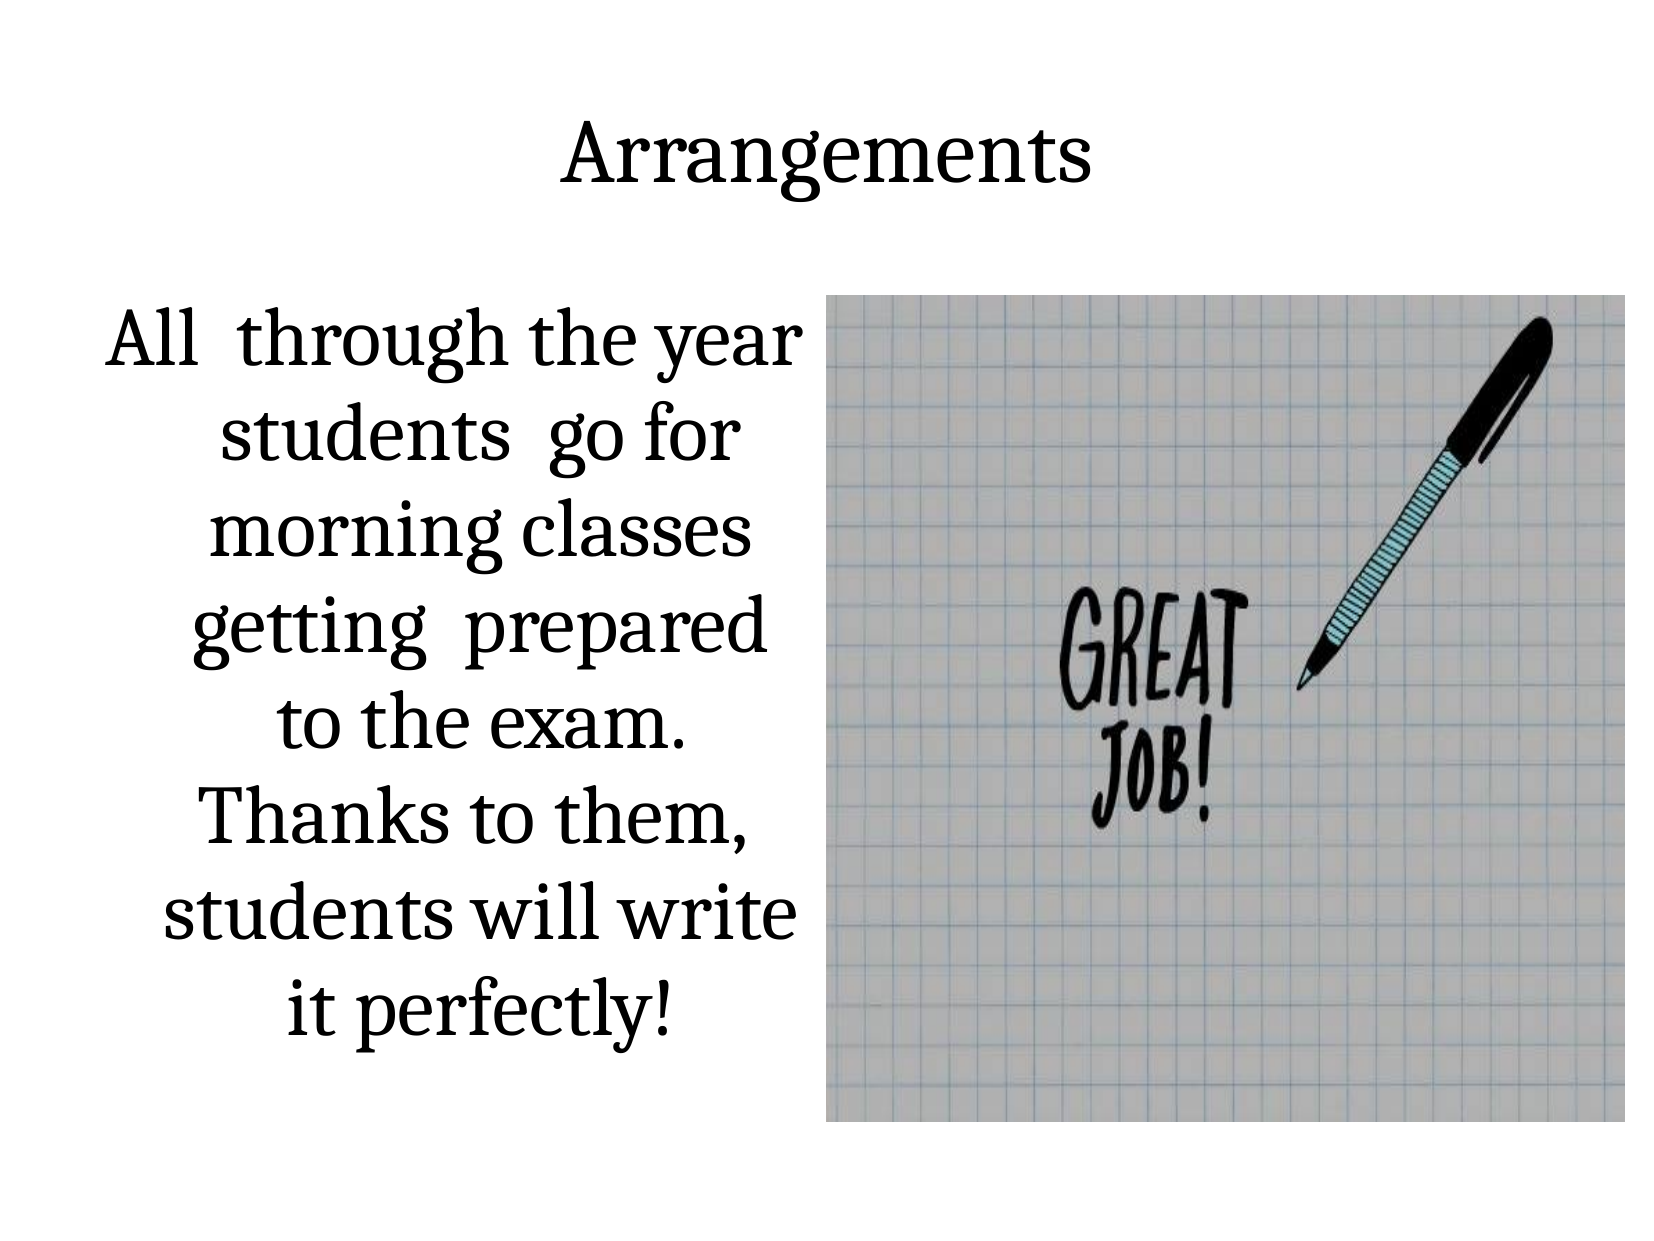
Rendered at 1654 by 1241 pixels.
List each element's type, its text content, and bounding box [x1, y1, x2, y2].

picture [826, 295, 1625, 1123]
title Arrangements [82, 56, 1571, 250]
list All through the year students go for morning classes getting prepared to the exam. Thanks to them, students will write it perfectly! [82, 290, 809, 1168]
